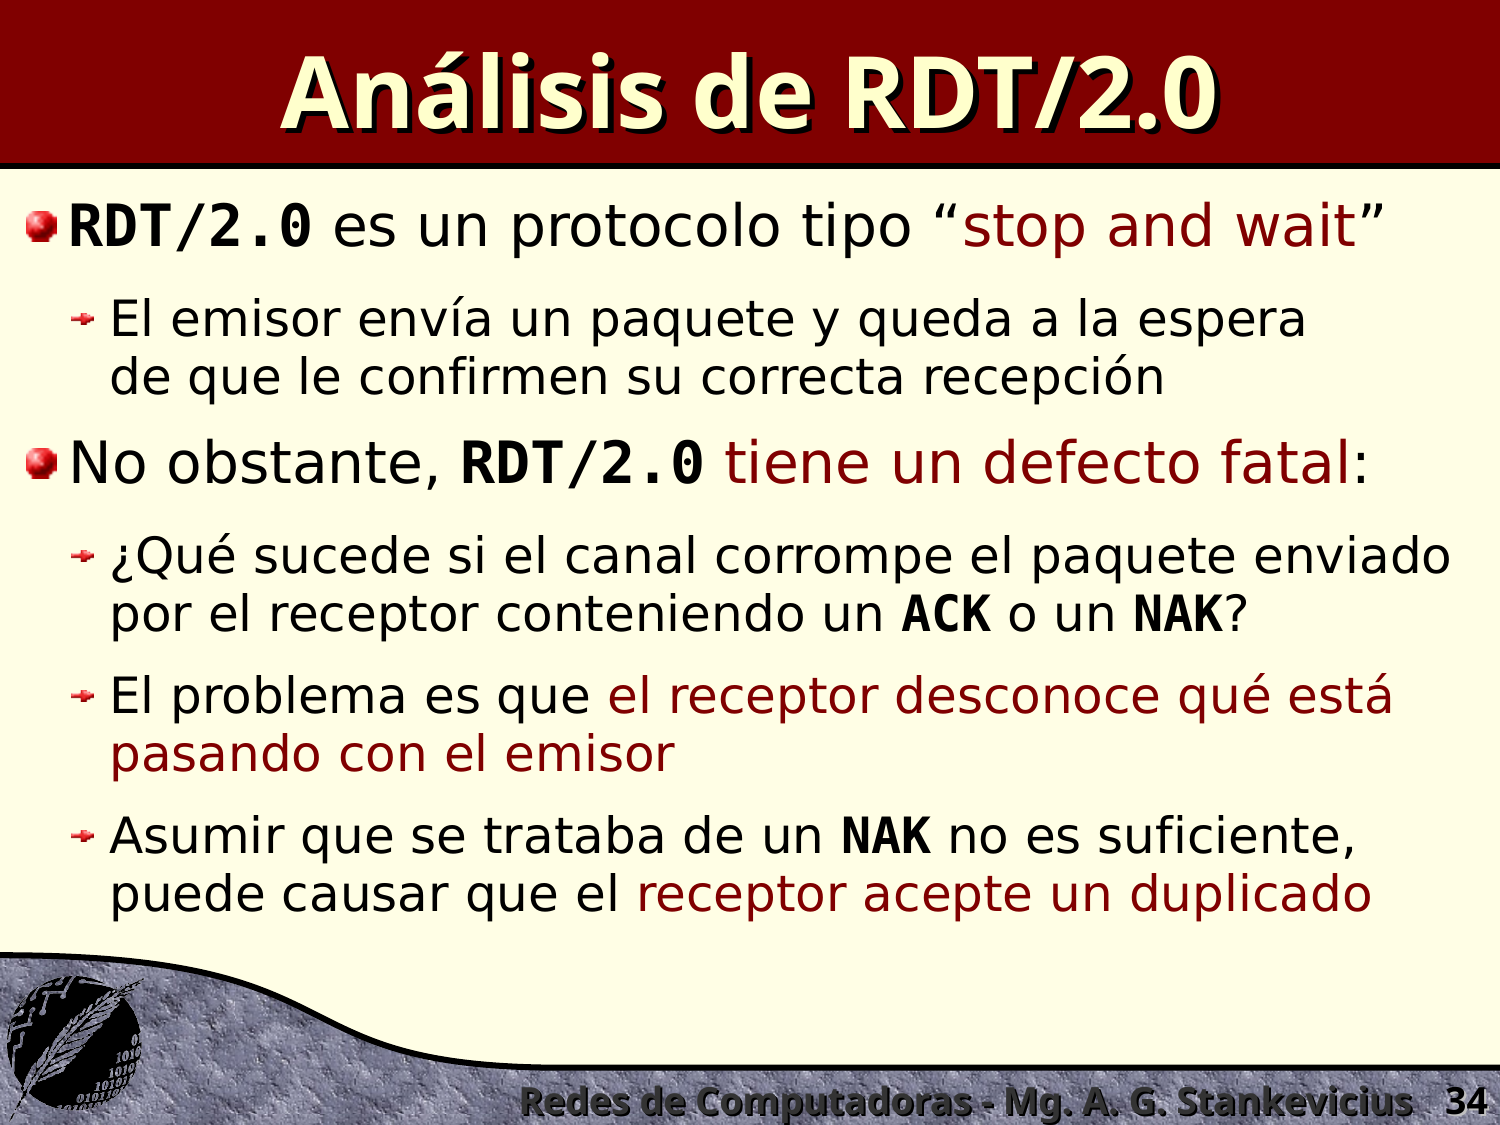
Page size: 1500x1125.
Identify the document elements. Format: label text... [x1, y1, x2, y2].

list RDT/2.0 es un protocolo tipo “stop and wait” El emisor envía un paquete y queda a la espera de que le confirmen su correcta recepción No obstante, RDT/2.0 tiene un defecto fatal: ¿Qué sucede si el canal corrompe el paquete enviado por el receptor conteniendo un ACK o un NAK? El problema es que el receptor desconoce qué está pasando con el emisor Asumir que se trataba de un NAK no es suficiente, puede causar que el receptor acepte un duplicado [11, 192, 1486, 924]
picture [1047, 1100, 1054, 1110]
picture [0, 959, 1500, 1125]
title Análisis de RDT/2.0 [15, 5, 1485, 160]
picture [790, 1100, 795, 1110]
